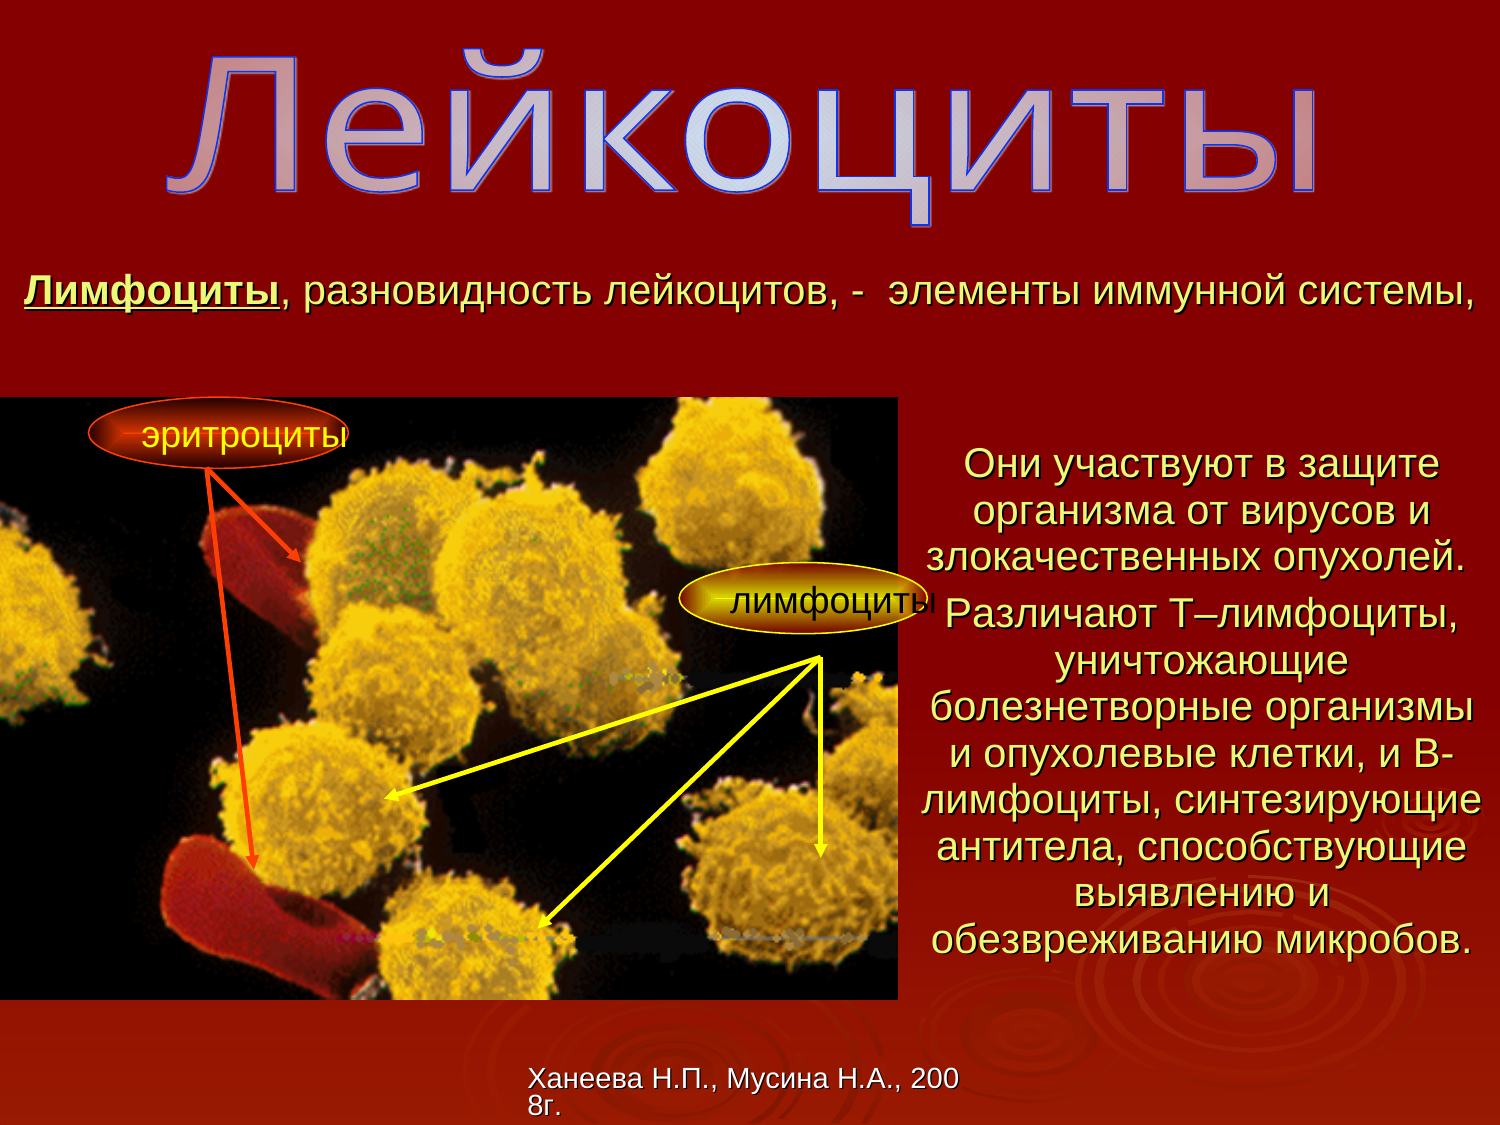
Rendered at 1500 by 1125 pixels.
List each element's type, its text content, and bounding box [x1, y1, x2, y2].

text_box Лейкоциты [685, 88, 790, 193]
text_box Лейкоциты [1294, 90, 1313, 191]
text_box Лейкоциты [950, 90, 1050, 191]
text_box Лейкоциты [326, 88, 423, 193]
text_box лимфоциты [679, 562, 928, 634]
text_box эритроциты [88, 397, 349, 469]
text_box Лейкоциты [1185, 90, 1276, 191]
text_box Лейкоциты [450, 90, 550, 191]
text_box Лейкоциты [1071, 90, 1163, 191]
text_box Лейкоциты [166, 56, 295, 193]
list Они участвуют в защите организма от вирусов и злокачественных опухолей. Различают Т–лимфоциты, уничтожающие болезнетворные организмы и опухолевые клетки, и В-лимфоциты, синтезирующие антитела, способствующие выявлению и обезвреживанию микробов. [903, 432, 1500, 973]
text_box Лейкоциты [463, 48, 542, 78]
picture [0, 397, 898, 1000]
text_box Лейкоциты [818, 90, 930, 225]
text_box Лейкоциты [585, 90, 676, 191]
text_box Лимфоциты, разновидность лейкоцитов, - элементы иммунной системы, [0, 255, 1500, 321]
